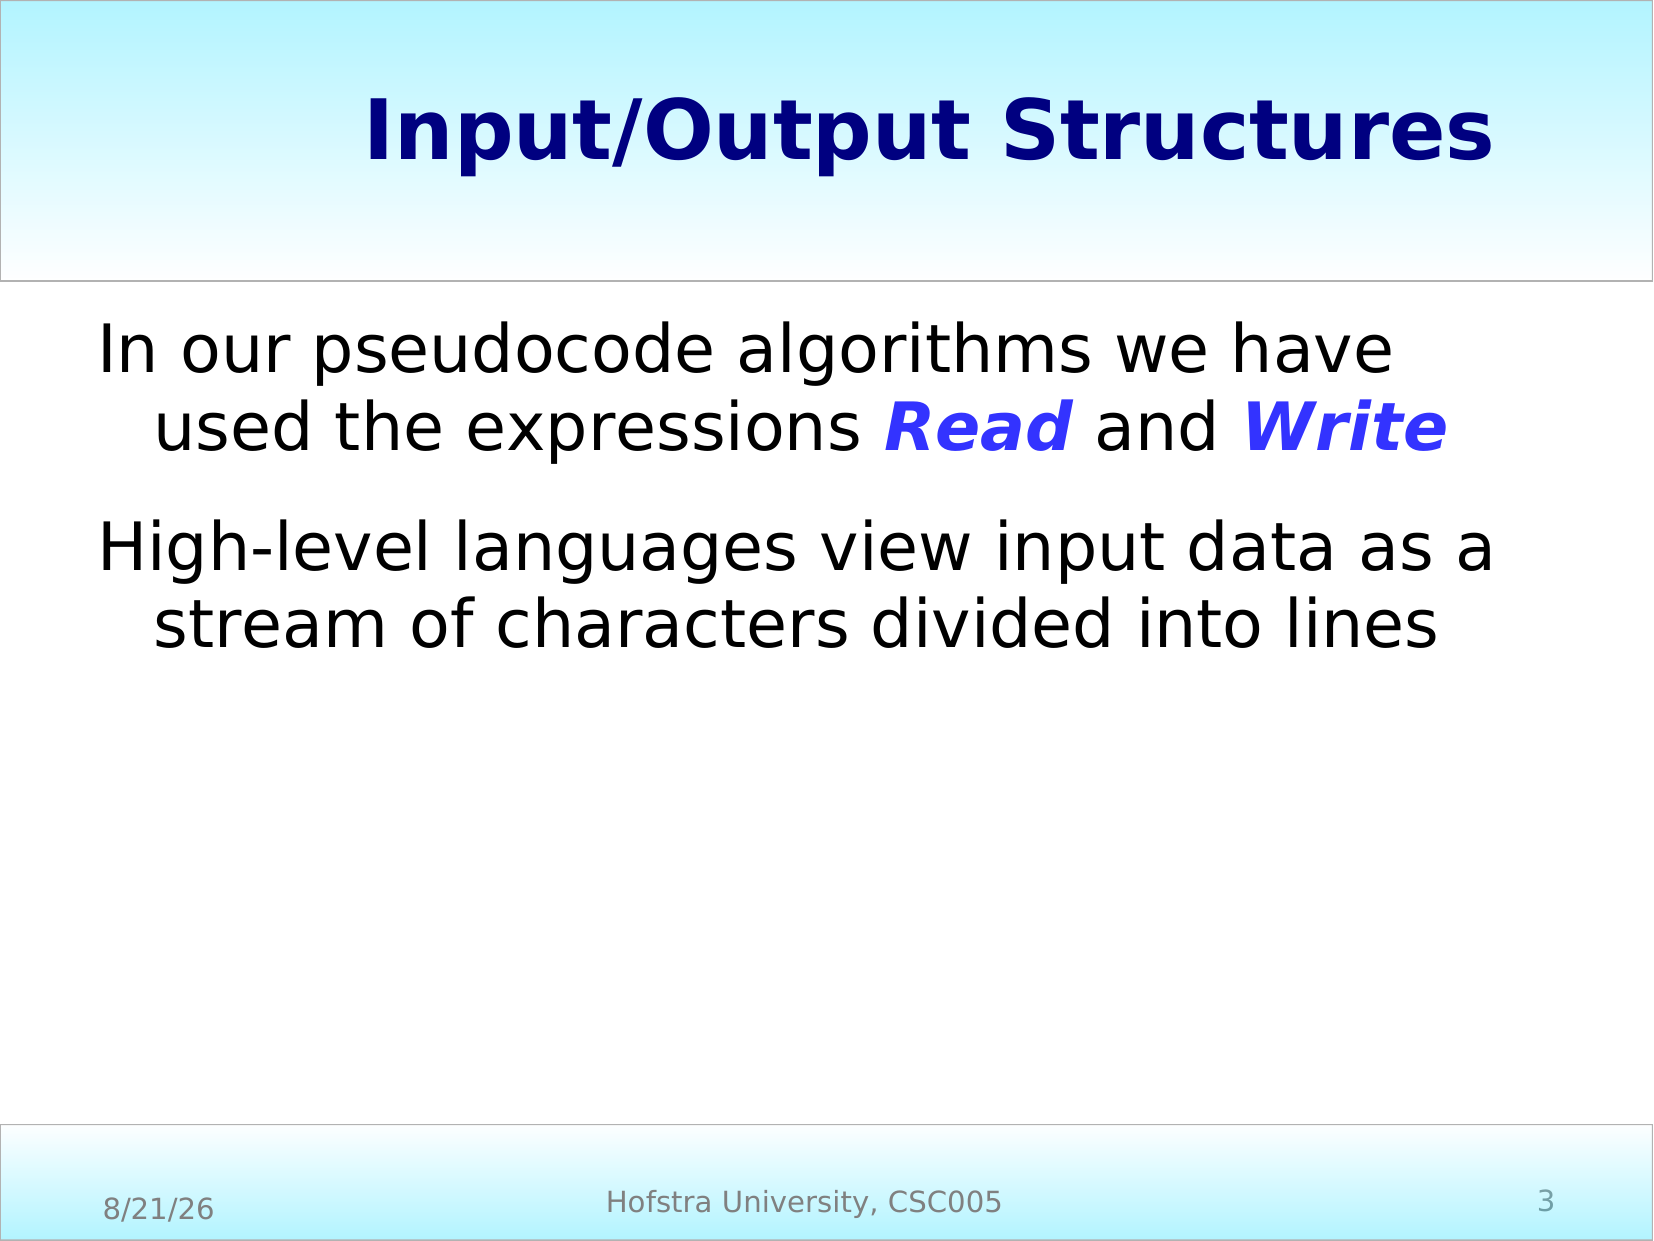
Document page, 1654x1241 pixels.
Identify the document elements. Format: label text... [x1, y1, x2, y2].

title Input/Output Structures [247, 27, 1612, 235]
list In our pseudocode algorithms we have used the expressions Read and Write High-level languages view input data as a stream of characters divided into lines [82, 303, 1571, 1131]
